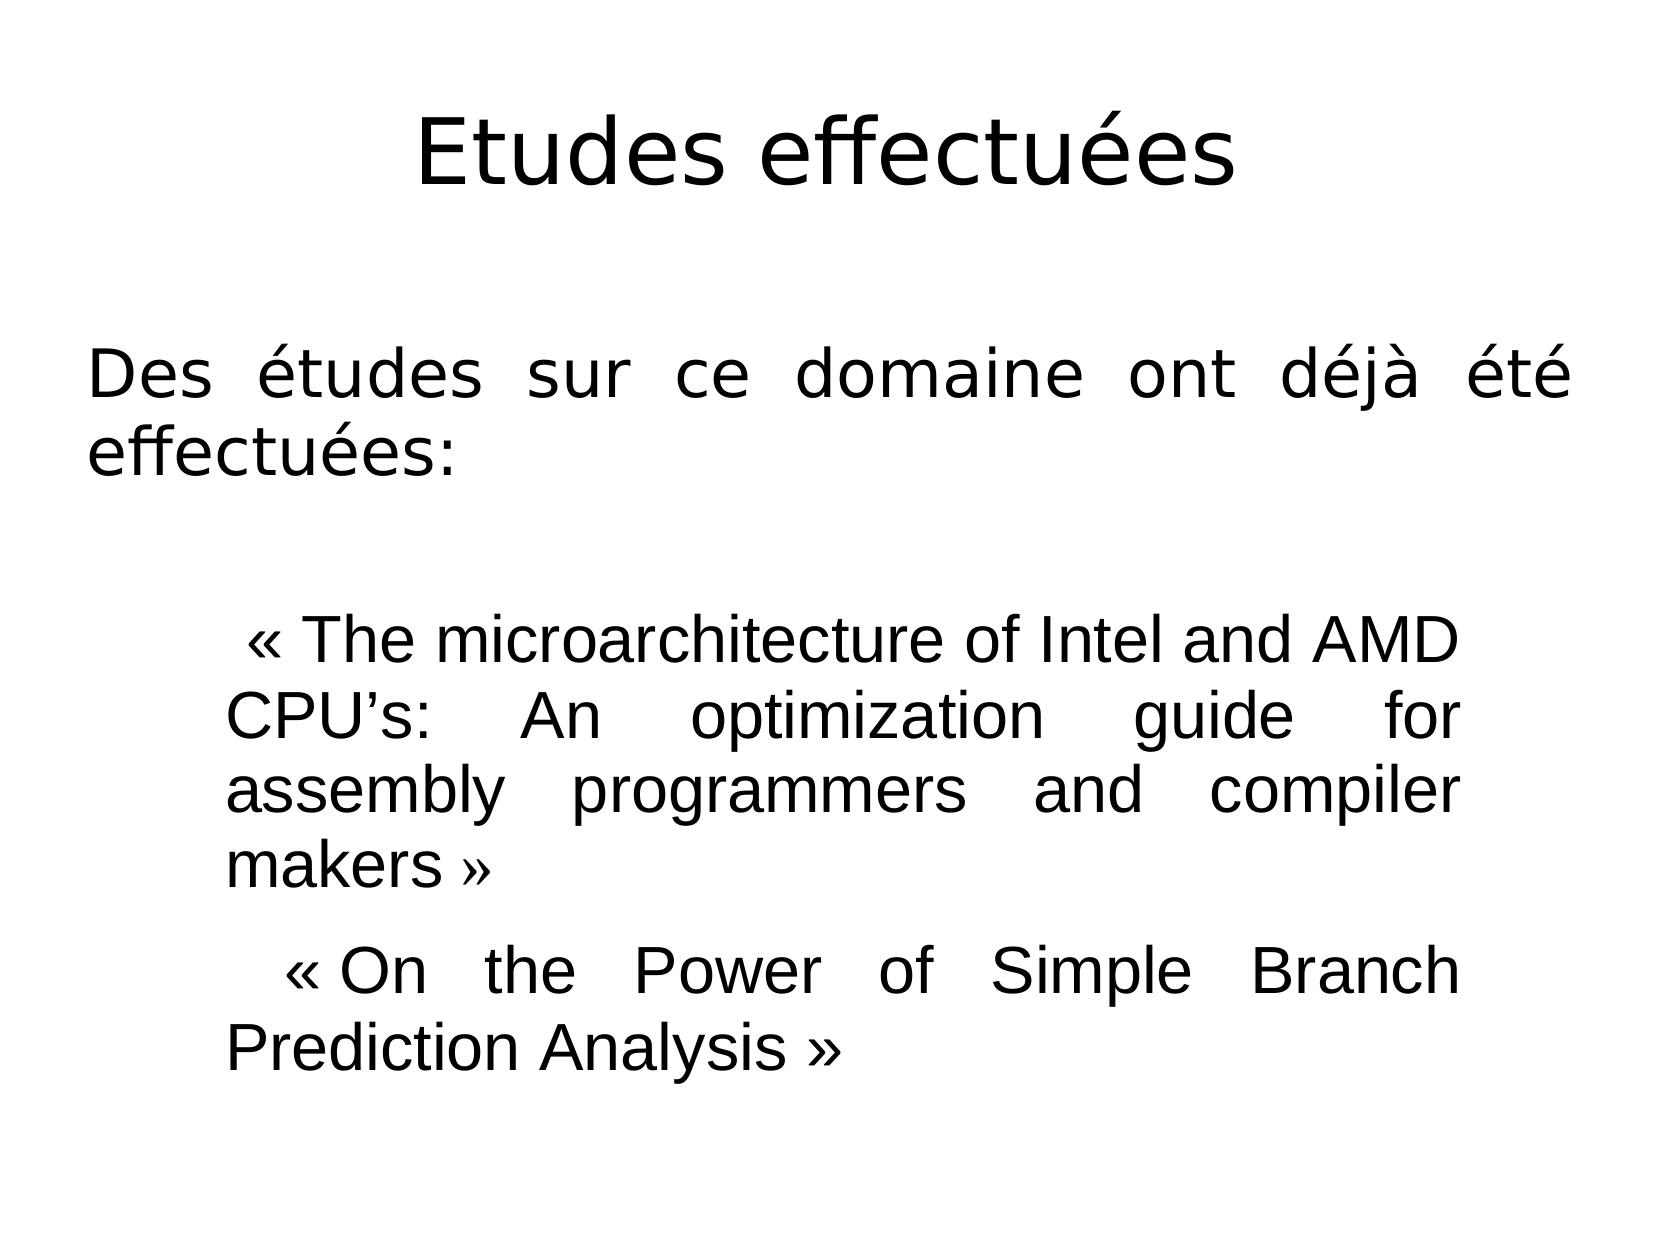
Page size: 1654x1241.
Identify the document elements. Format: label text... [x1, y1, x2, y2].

title Etudes effectuées [82, 49, 1571, 257]
list « The microarchitecture of Intel and AMD CPU’s: An optimization guide for assembly programmers and compiler makers » « On the Power of Simple Branch Prediction Analysis » [225, 600, 1463, 1088]
subtitle Des études sur ce domaine ont déjà été effectuées: [86, 300, 1576, 528]
